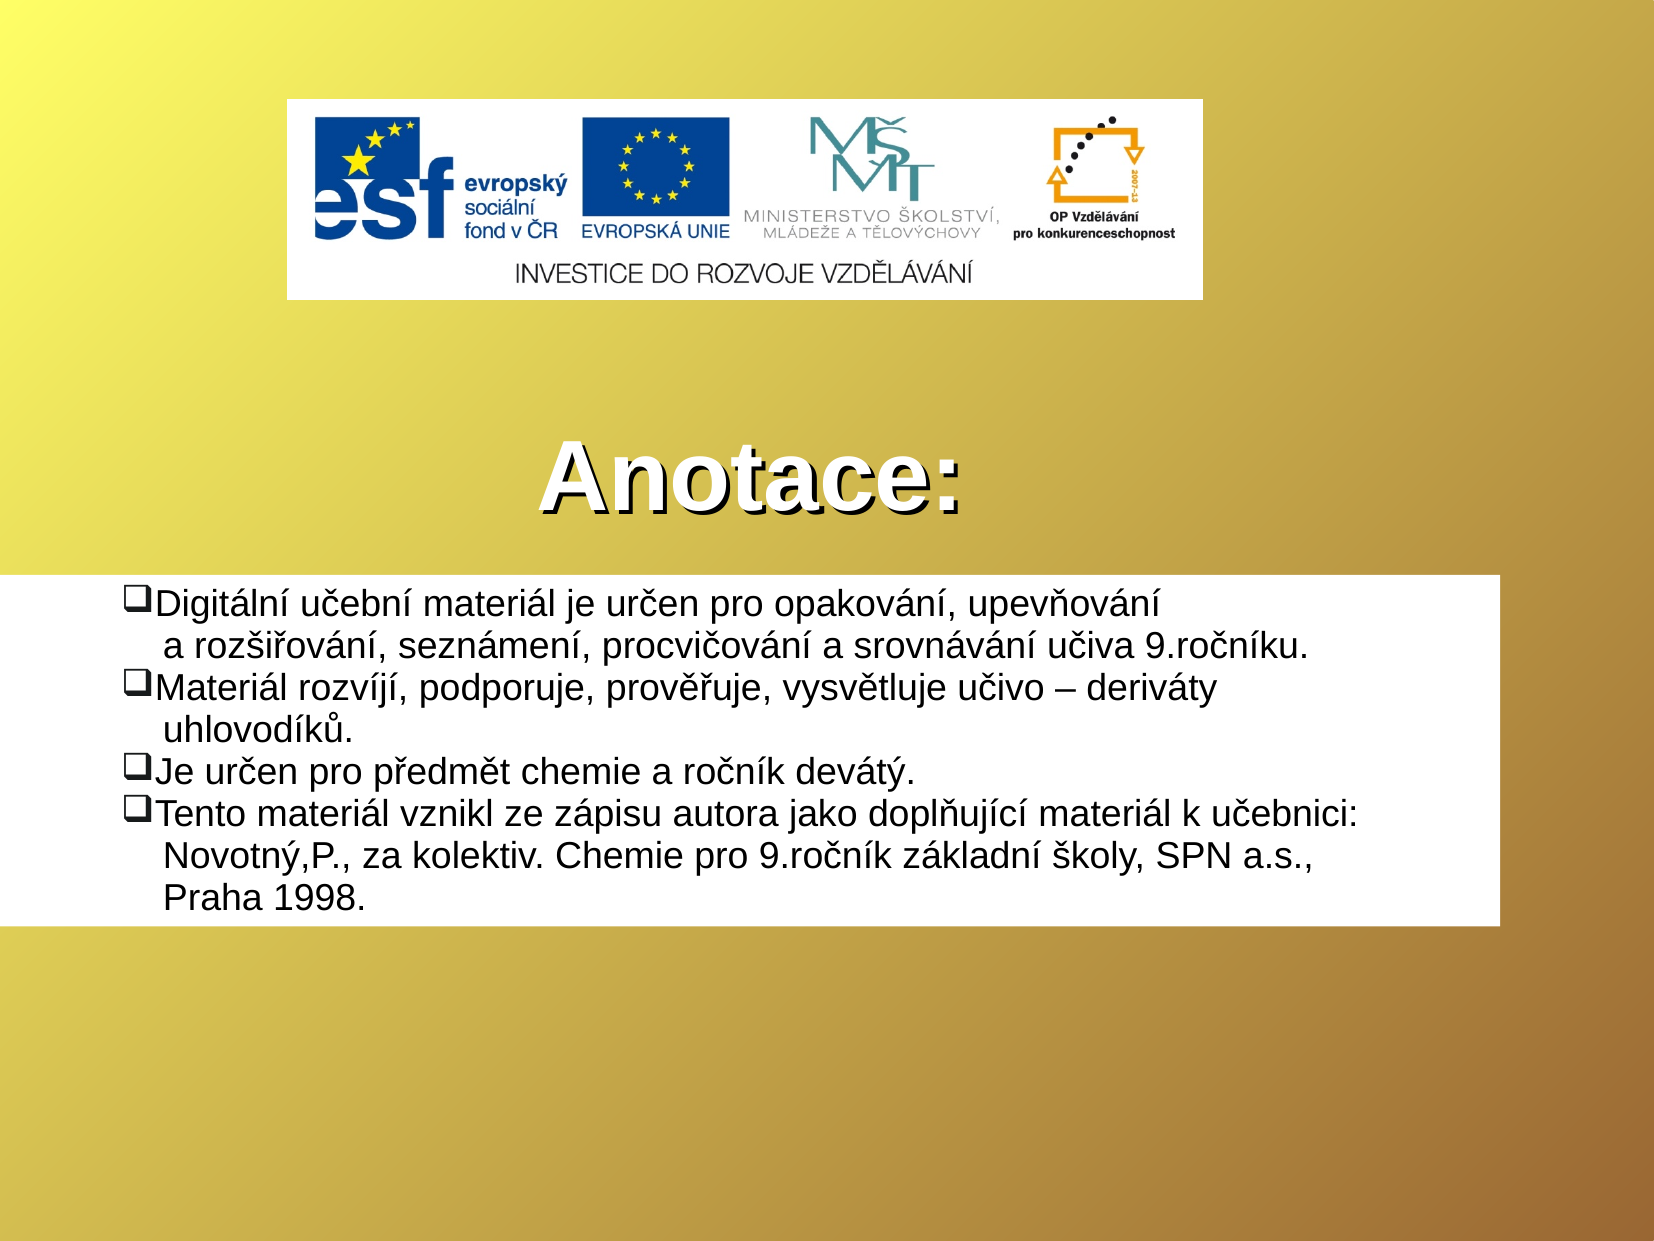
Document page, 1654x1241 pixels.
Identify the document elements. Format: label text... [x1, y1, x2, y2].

text_box Digitální učební materiál je určen pro opakování, upevňování a rozšiřování, seznámení, procvičování a srovnávání učiva 9.ročníku. Materiál rozvíjí, podporuje, prověřuje, vysvětluje učivo – deriváty uhlovodíků. Je určen pro předmět chemie a ročník devátý. Tento materiál vznikl ze zápisu autora jako doplňující materiál k učebnici: Novotný,P., za kolektiv. Chemie pro 9.ročník základní školy, SPN a.s., Praha 1998. [0, 574, 1501, 927]
title Anotace: [112, 349, 1388, 574]
picture [287, 99, 1203, 300]
